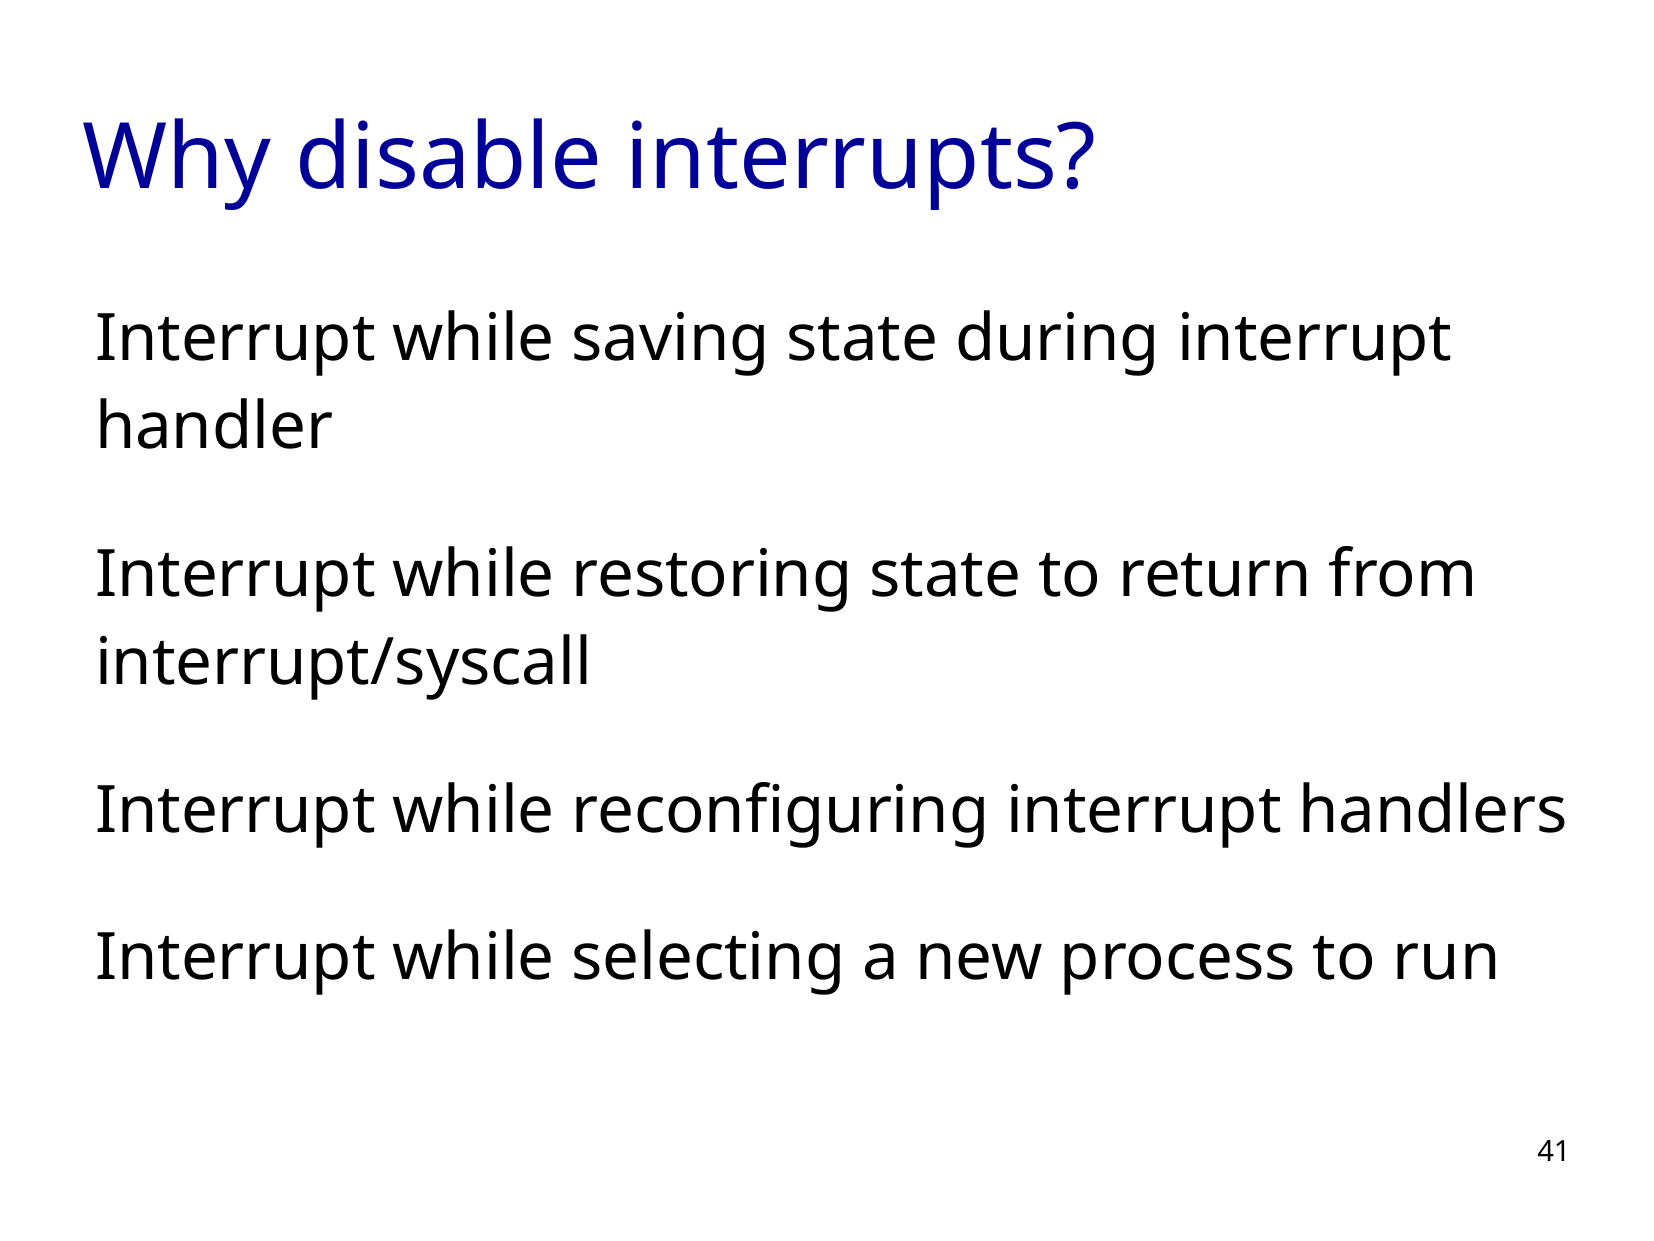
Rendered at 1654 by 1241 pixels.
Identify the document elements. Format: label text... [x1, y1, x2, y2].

title Why disable interrupts? [82, 49, 1571, 257]
list Interrupt while saving state during interrupt handler Interrupt while restoring state to return from interrupt/syscall Interrupt while reconfiguring interrupt handlers Interrupt while selecting a new process to run [60, 290, 1571, 1096]
